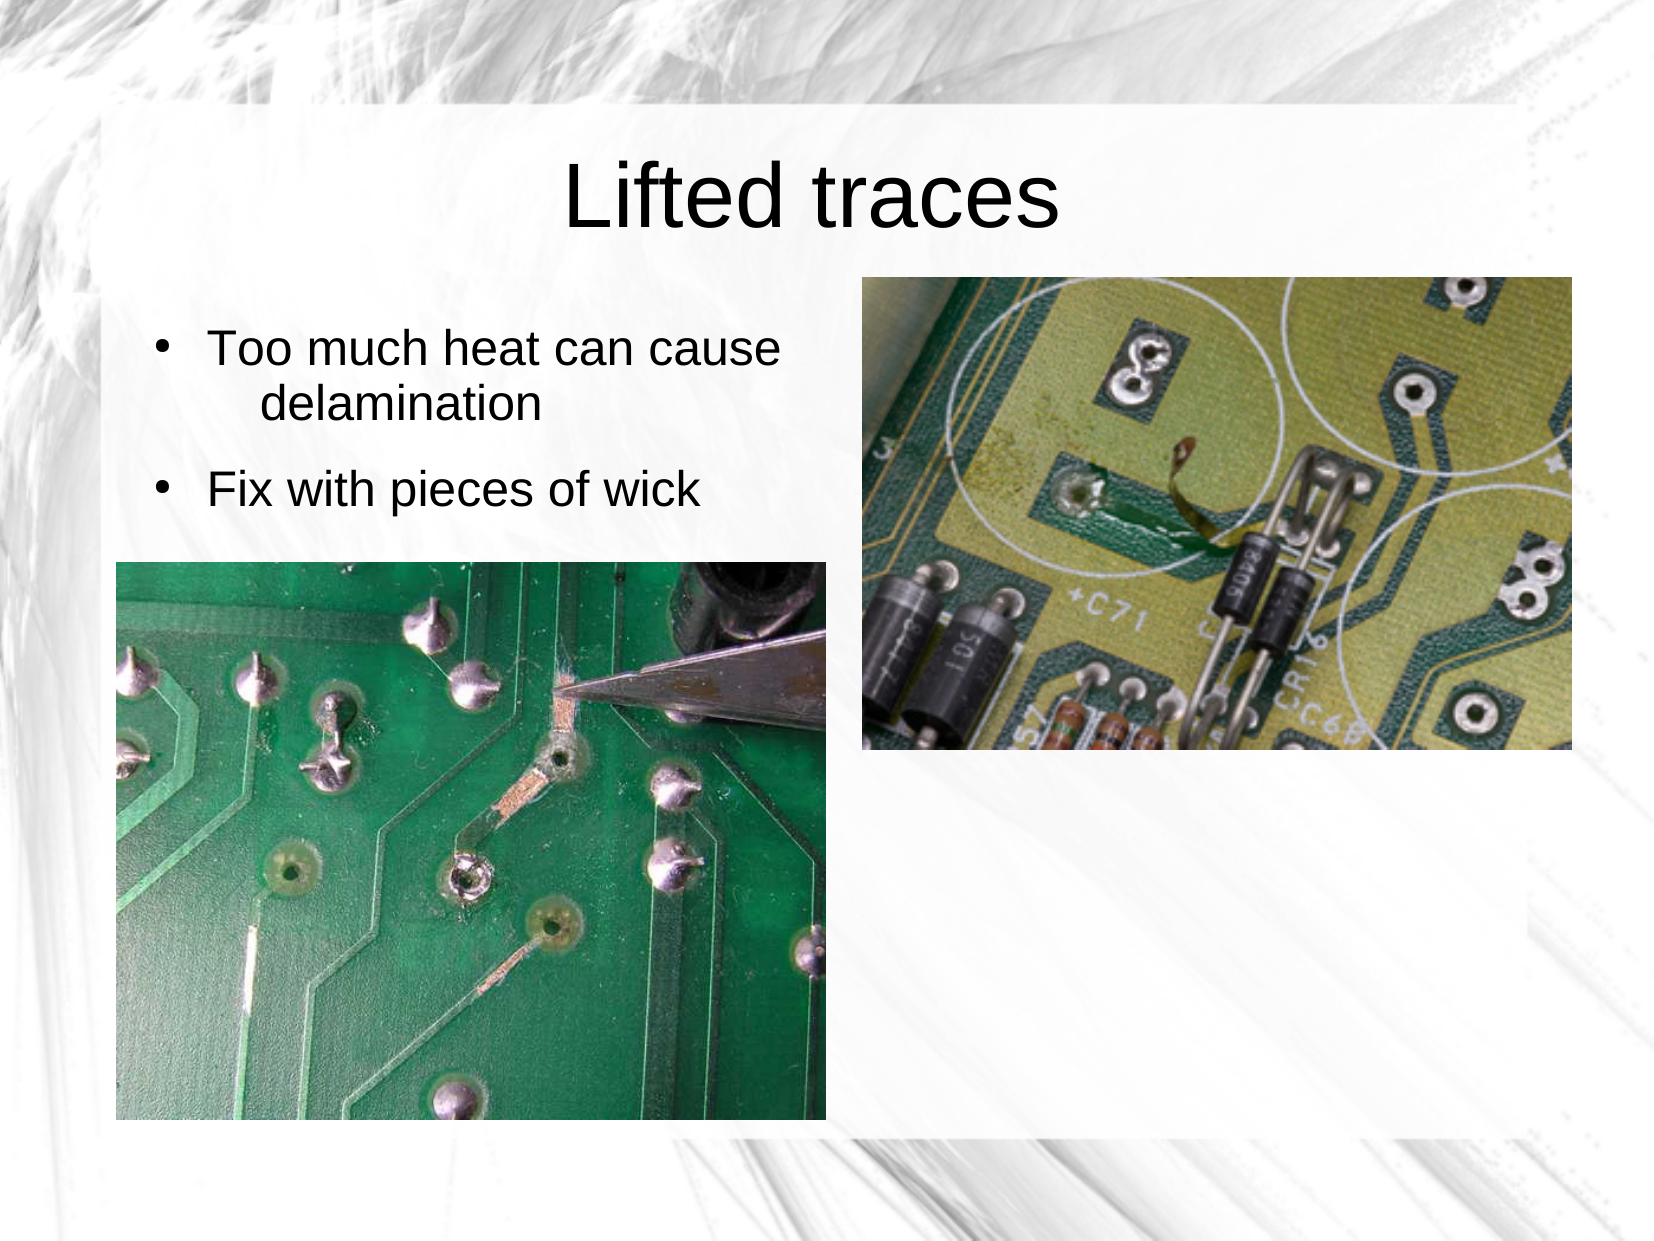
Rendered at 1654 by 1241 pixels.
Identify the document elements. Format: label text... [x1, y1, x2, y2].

picture [0, 0, 1654, 1241]
title Lifted traces [118, 119, 1506, 273]
list Too much heat can cause delamination Fix with pieces of wick [118, 319, 827, 931]
